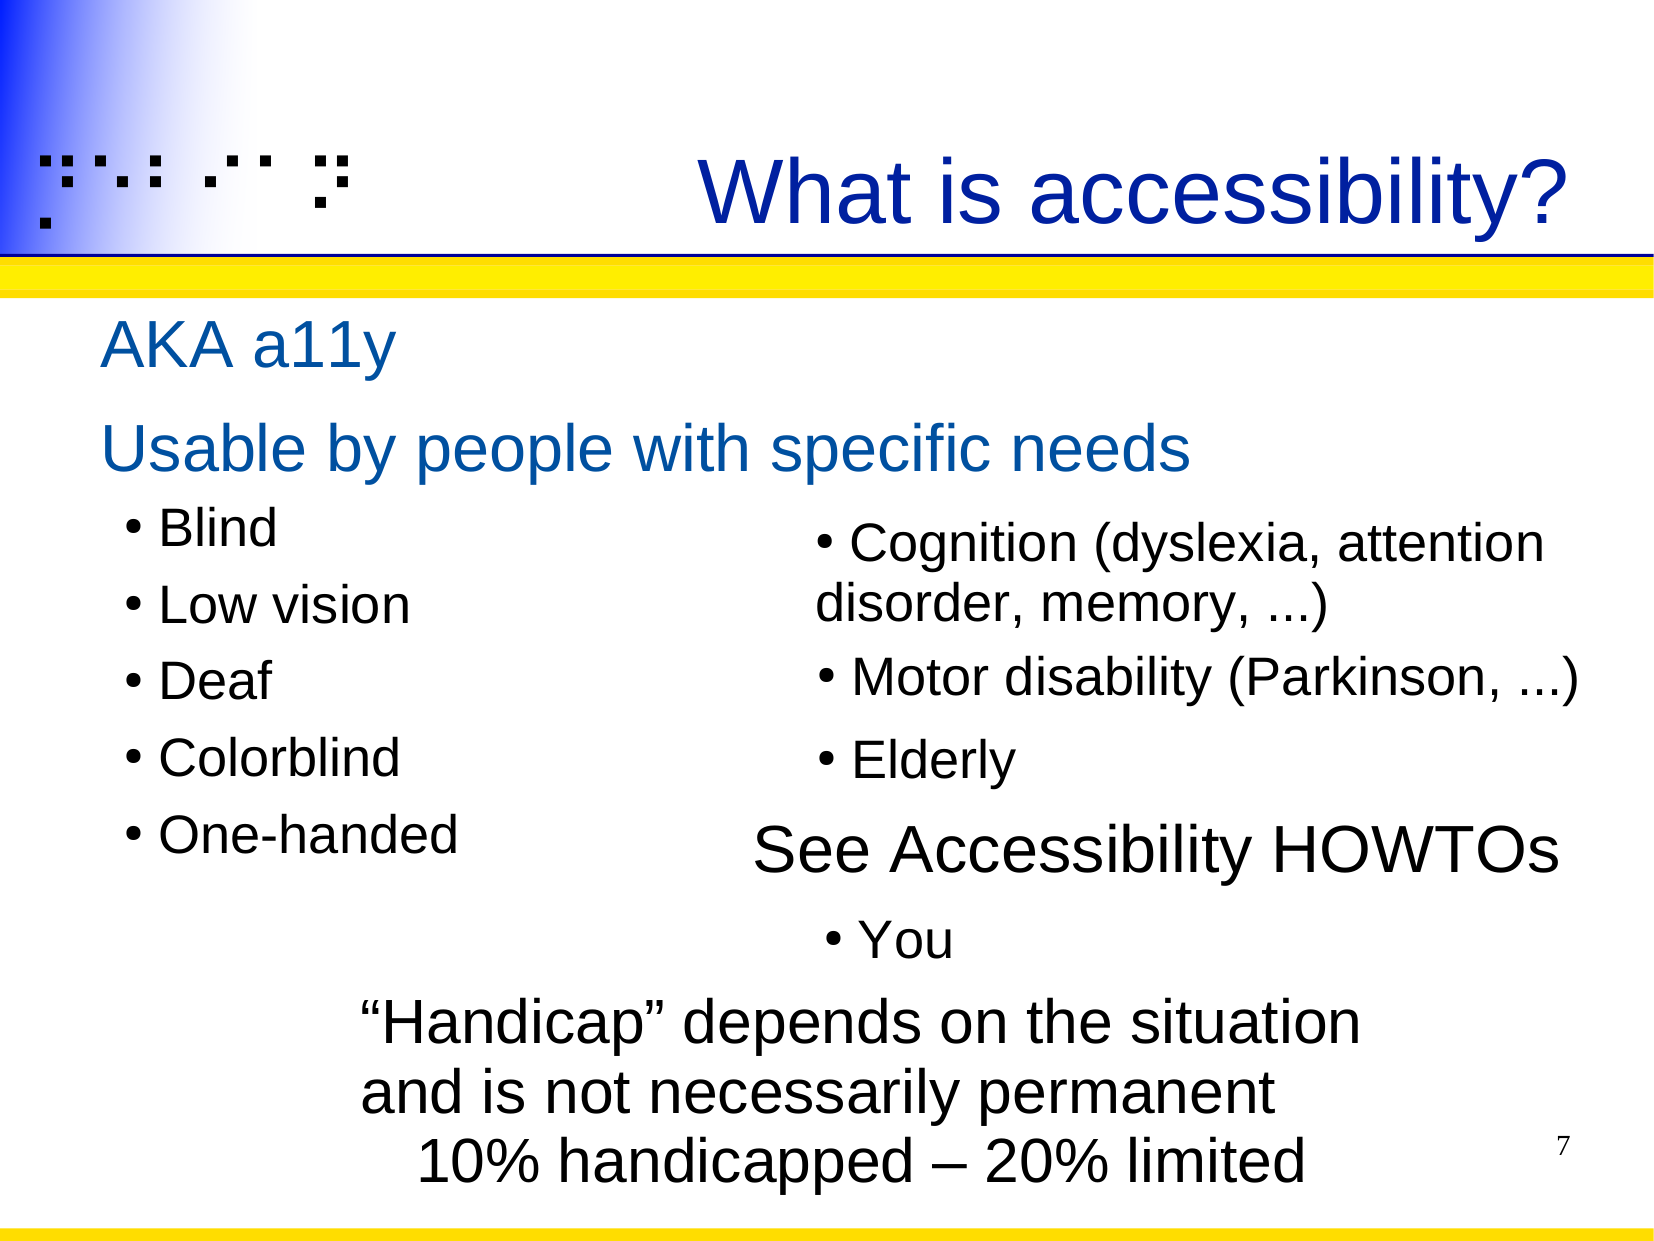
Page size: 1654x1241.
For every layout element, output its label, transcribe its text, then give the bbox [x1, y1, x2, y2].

text_box You [809, 902, 1303, 978]
text_box Elderly [802, 721, 1296, 798]
text_box Blind [109, 490, 505, 566]
text_box Deaf [109, 643, 505, 720]
text_box Low vision [109, 566, 505, 643]
title What is accessibility? [372, 126, 1571, 257]
list AKA a11y Usable by people with specific needs [82, 307, 1571, 487]
text_box “Handicap” depends on the situation and is not necessarily permanent 10% handicapped – 20% limited [345, 979, 1379, 1204]
text_box Motor disability (Parkinson, ...) [802, 639, 1607, 715]
text_box Colorblind [109, 720, 505, 796]
text_box One-handed [109, 797, 505, 873]
text_box See Accessibility HOWTOs [738, 805, 1572, 895]
text_box Cognition (dyslexia, attention disorder, memory, ...) [800, 504, 1577, 641]
